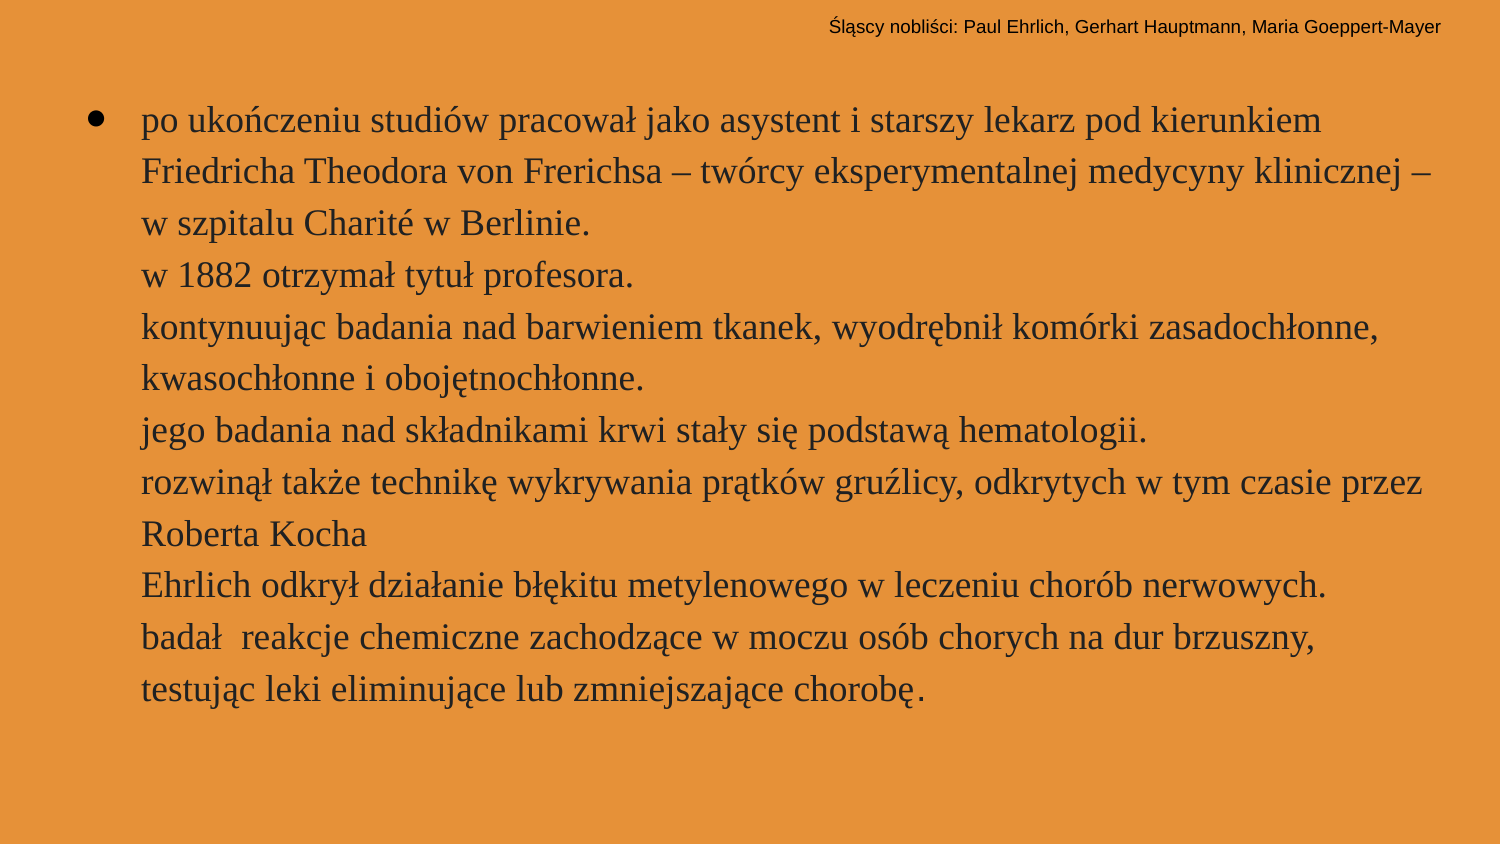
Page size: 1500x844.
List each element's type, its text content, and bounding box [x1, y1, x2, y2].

title po ukończeniu studiów pracował jako asystent i starszy lekarz pod kierunkiem Friedricha Theodora von Frerichsa – twórcy eksperymentalnej medycyny klinicznej – w szpitalu Charité w Berlinie. w 1882 otrzymał tytuł profesora. kontynuując badania nad barwieniem tkanek, wyodrębnił komórki zasadochłonne, kwasochłonne i obojętnochłonne. jego badania nad składnikami krwi stały się podstawą hematologii. rozwinął także technikę wykrywania prątków gruźlicy, odkrytych w tym czasie przez Roberta Kocha Ehrlich odkrył działanie błękitu metylenowego w leczeniu chorób nerwowych. badał reakcje chemiczne zachodzące w moczu osób chorych na dur brzuszny, testując leki eliminujące lub zmniejszające chorobę. [51, 72, 1449, 761]
